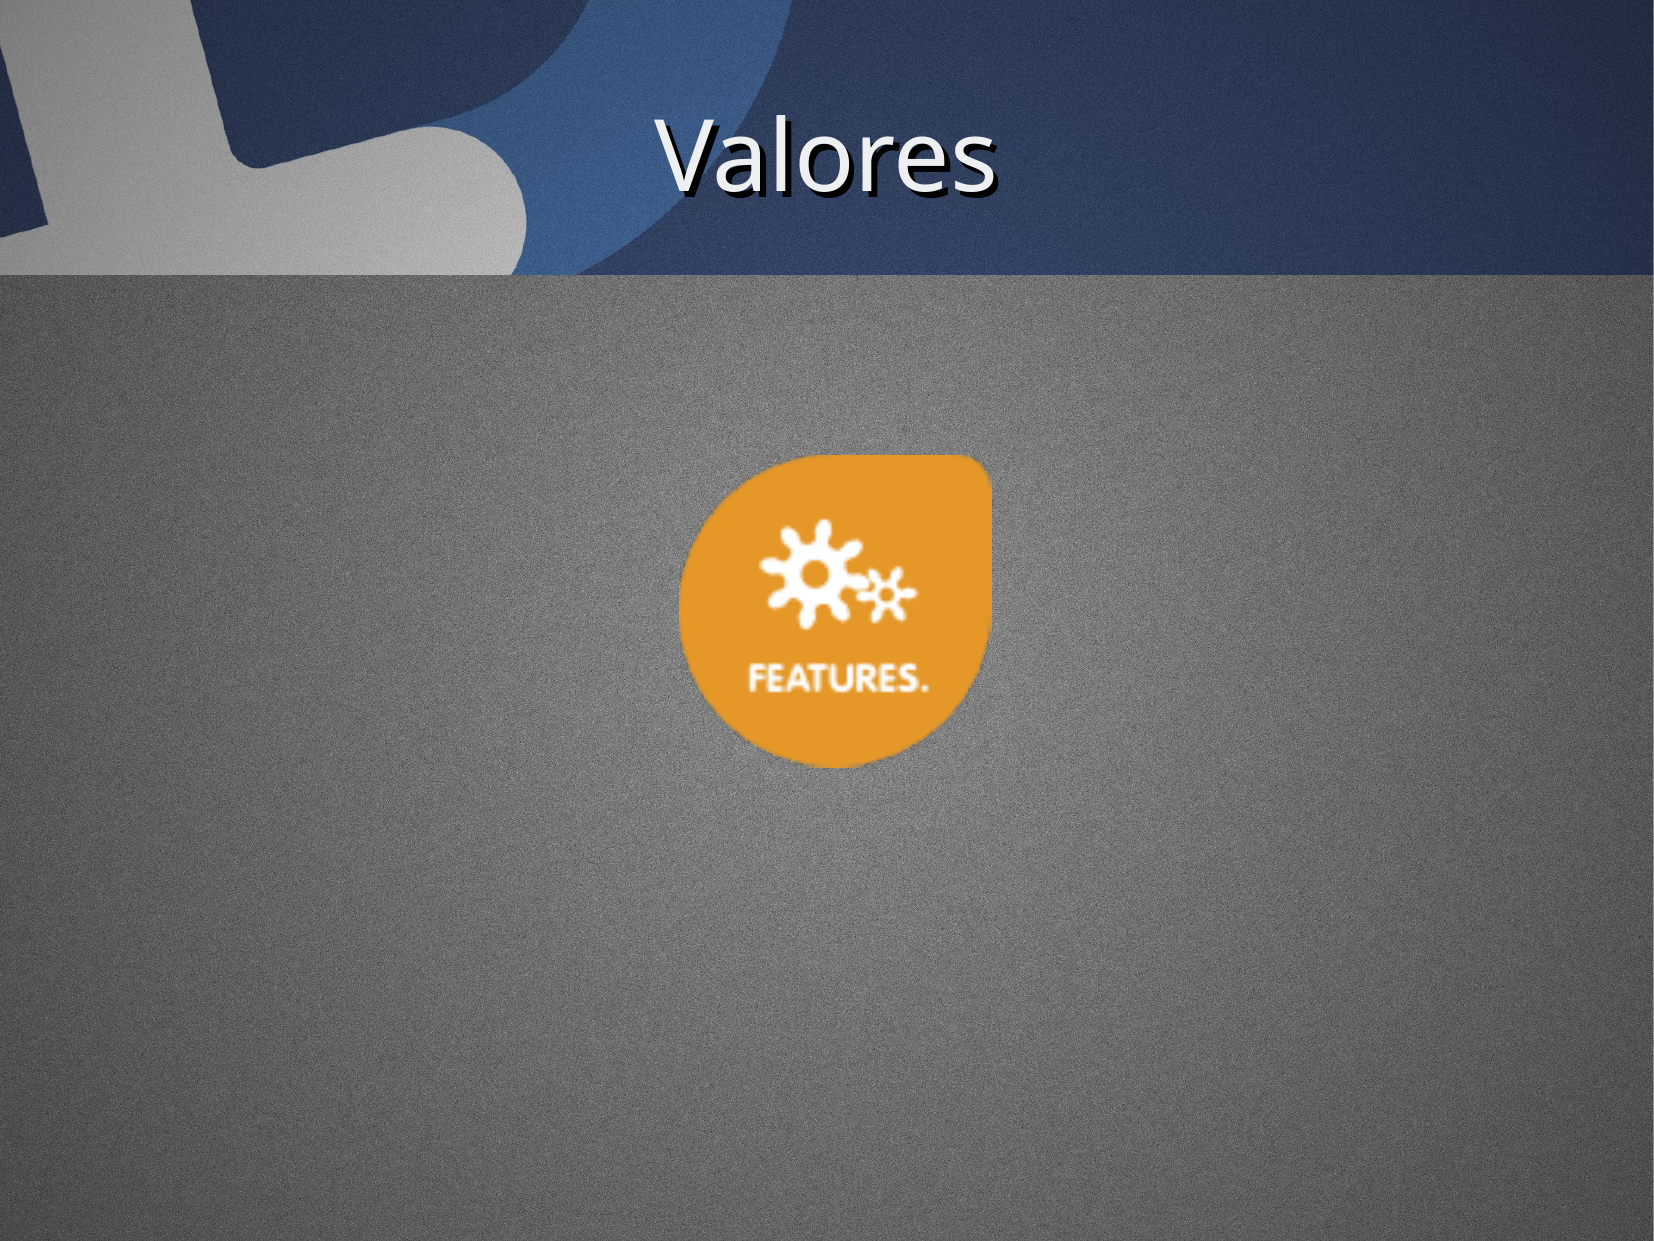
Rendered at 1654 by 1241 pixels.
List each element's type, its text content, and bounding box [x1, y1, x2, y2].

title Valores [82, 49, 1571, 257]
picture [0, 0, 1654, 1241]
